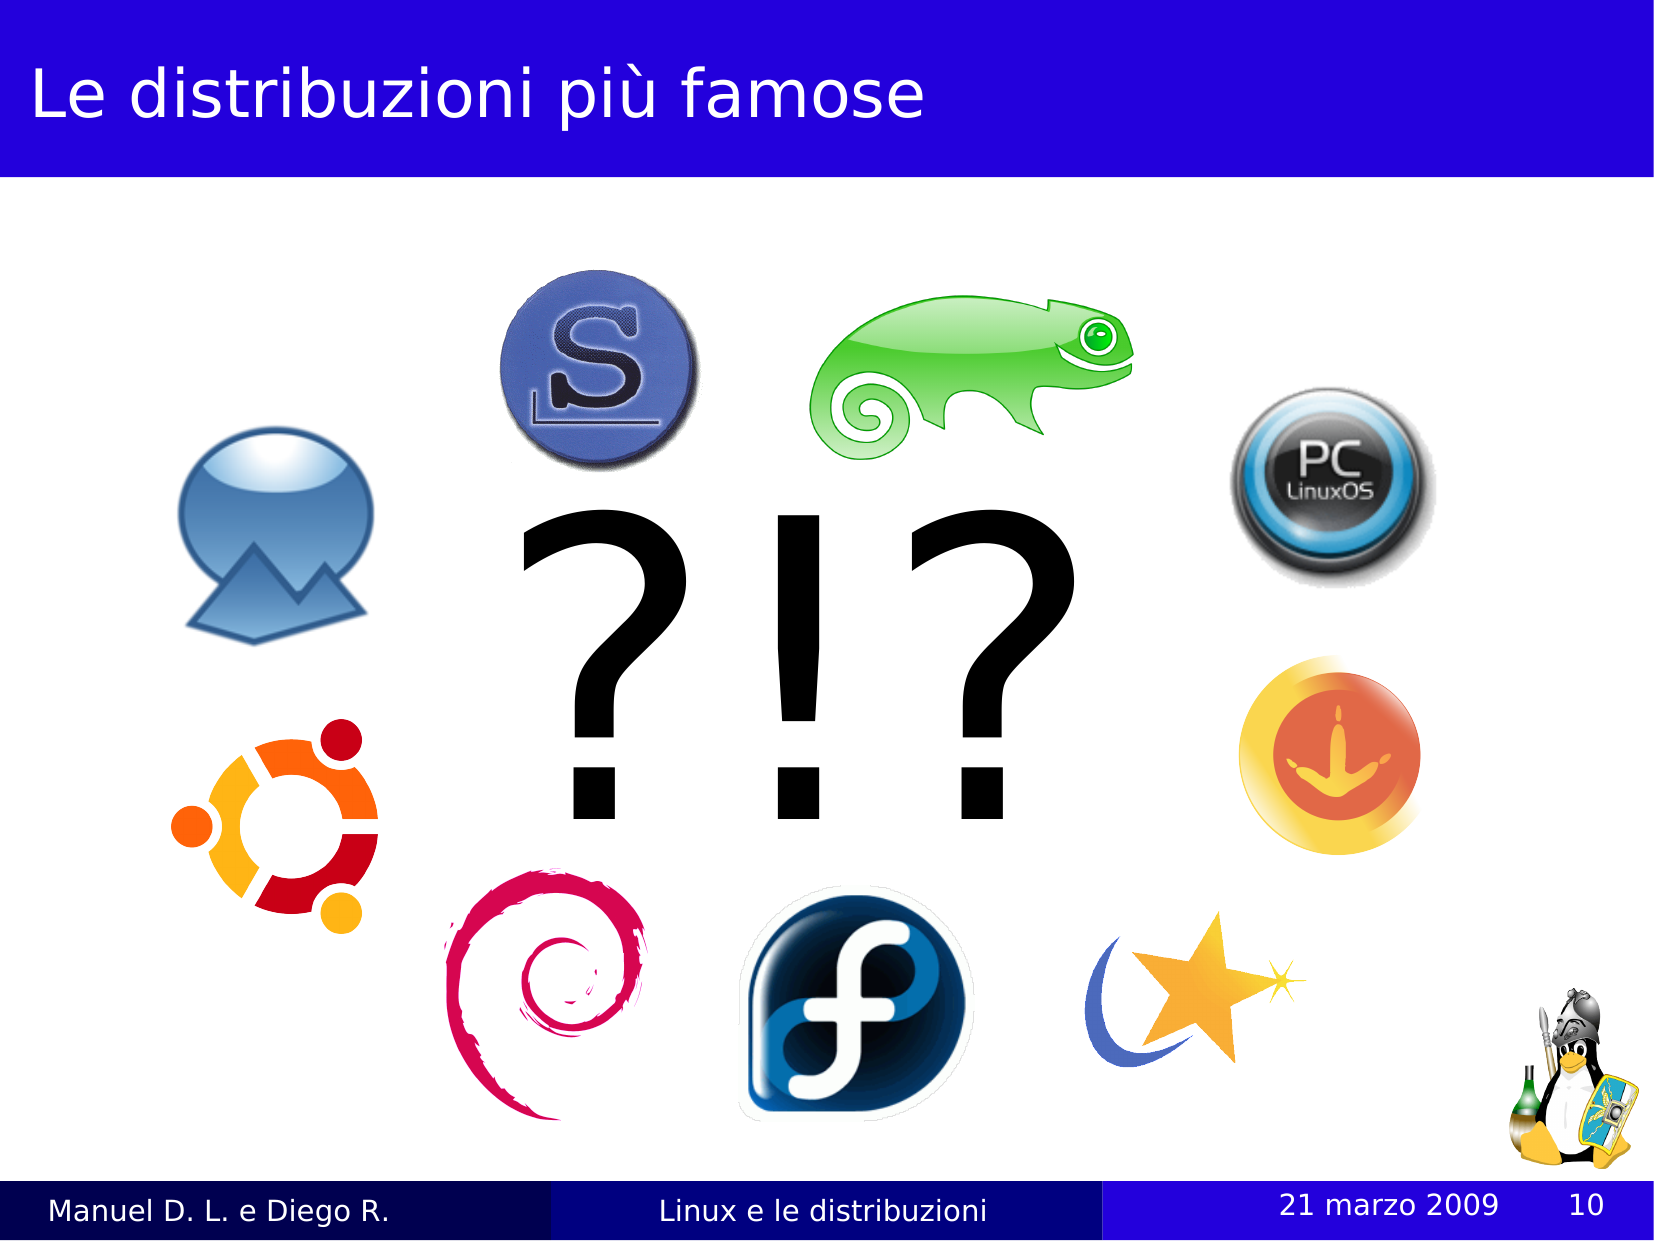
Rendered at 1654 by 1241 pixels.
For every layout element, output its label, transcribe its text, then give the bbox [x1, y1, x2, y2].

text_box ?!? [479, 425, 1174, 926]
picture [809, 295, 1134, 425]
picture [738, 885, 975, 1123]
picture [171, 419, 382, 656]
picture [442, 866, 650, 1123]
picture [1509, 988, 1639, 1169]
picture [1210, 377, 1447, 603]
picture [171, 719, 378, 934]
title Le distribuzioni più famose [29, 0, 1518, 193]
picture [1062, 649, 1447, 1123]
picture [496, 265, 707, 425]
